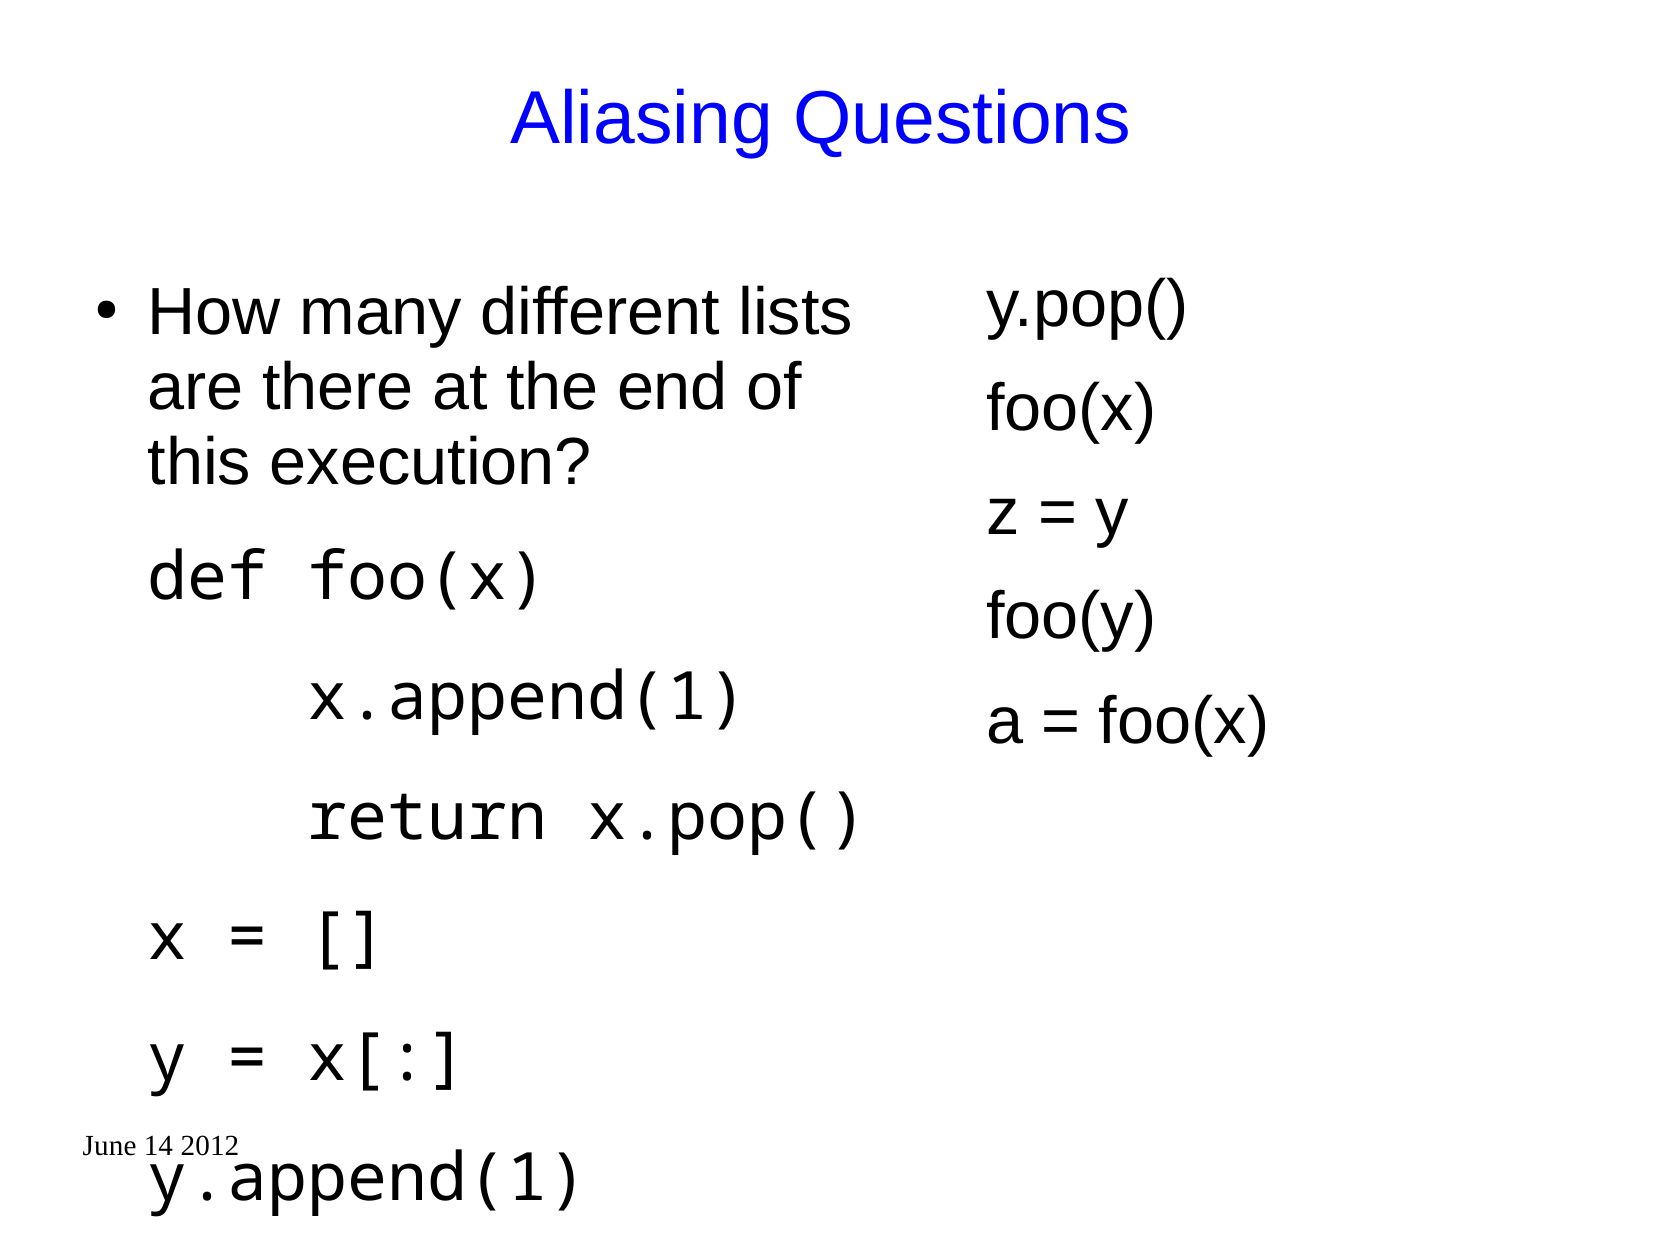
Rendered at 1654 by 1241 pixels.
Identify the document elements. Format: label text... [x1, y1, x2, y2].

list How many different lists are there at the end of this execution? def foo(x) x.append(1) return x.pop() x = [] y = x[:] y.append(1) [76, 274, 886, 1093]
list y.pop() foo(x) z = y foo(y) a = foo(x) [915, 265, 1642, 1085]
title Aliasing Questions [76, 58, 1565, 178]
